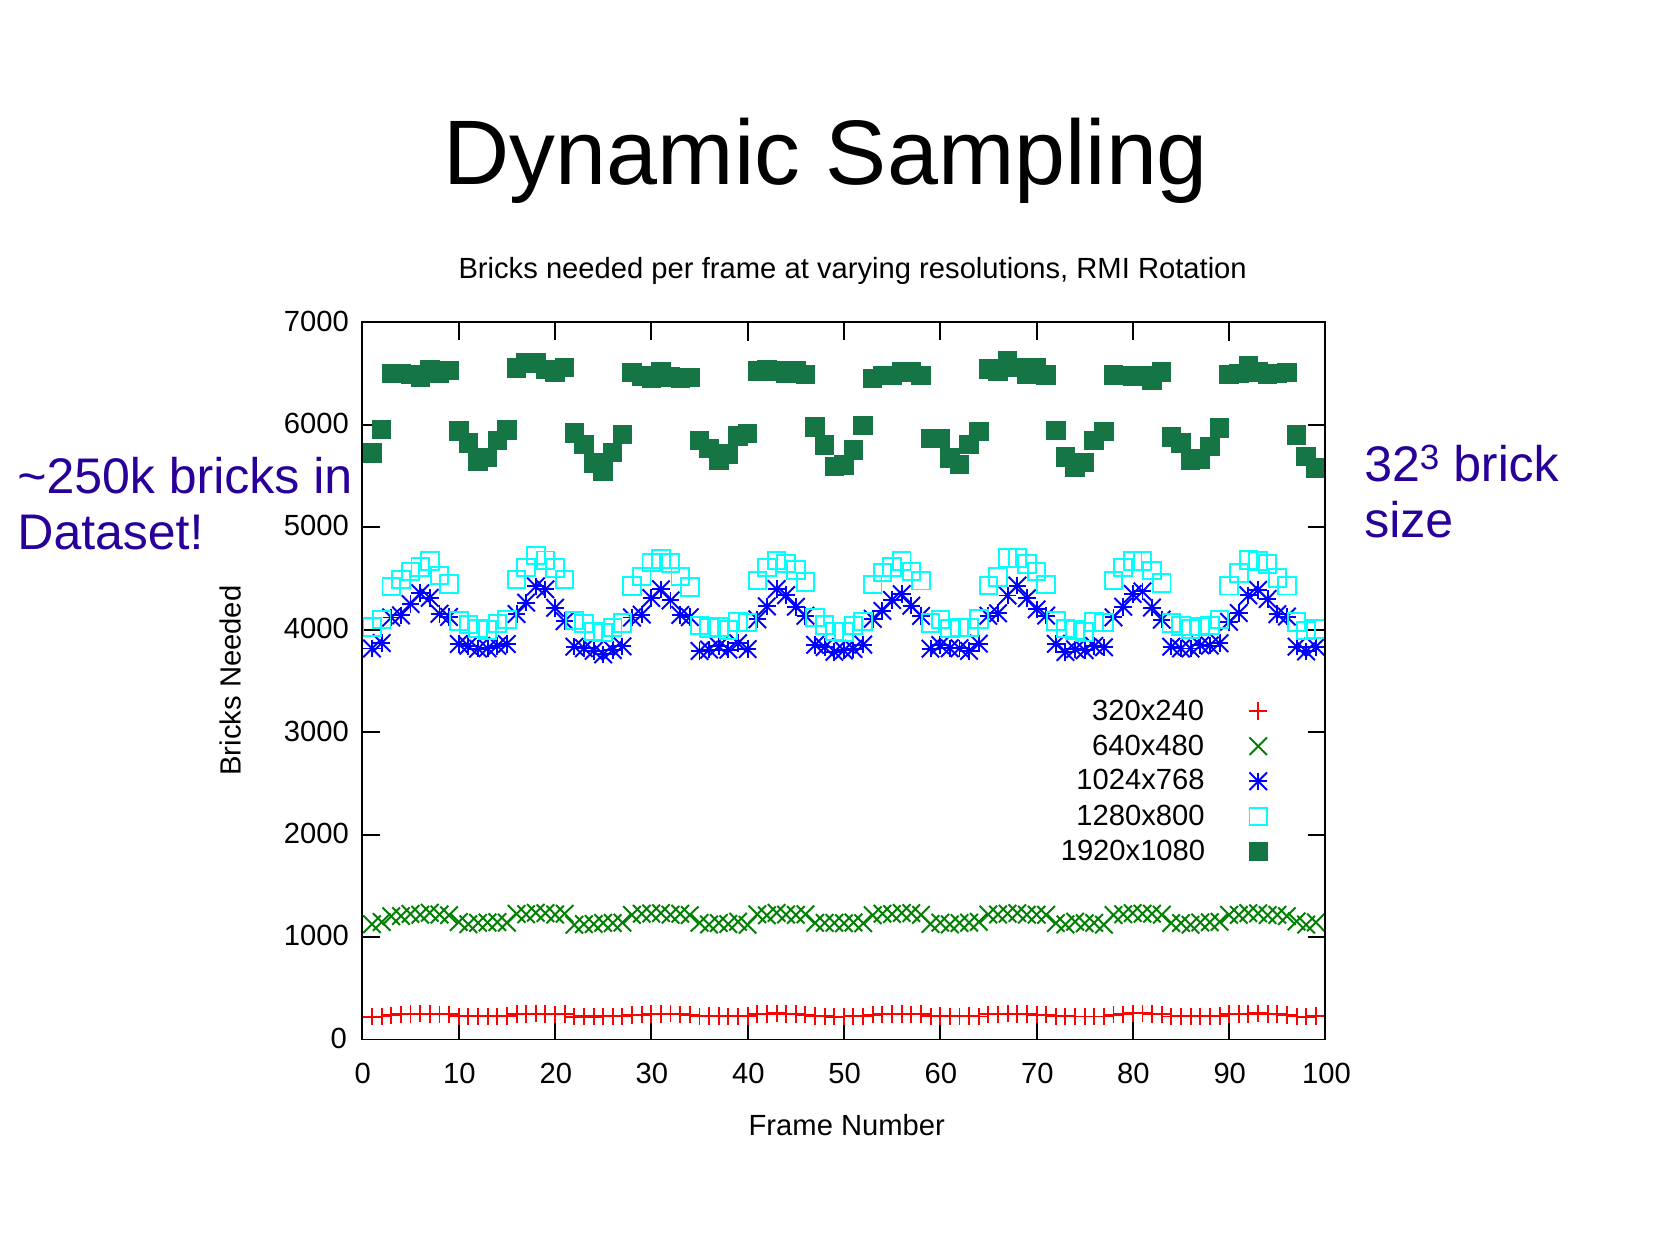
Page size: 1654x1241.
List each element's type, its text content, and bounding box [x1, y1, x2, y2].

text_box ~250k bricks in Dataset! [2, 441, 453, 568]
picture [205, 215, 1376, 1153]
title Dynamic Sampling [82, 49, 1571, 257]
text_box 323 brick size [1349, 428, 1590, 557]
